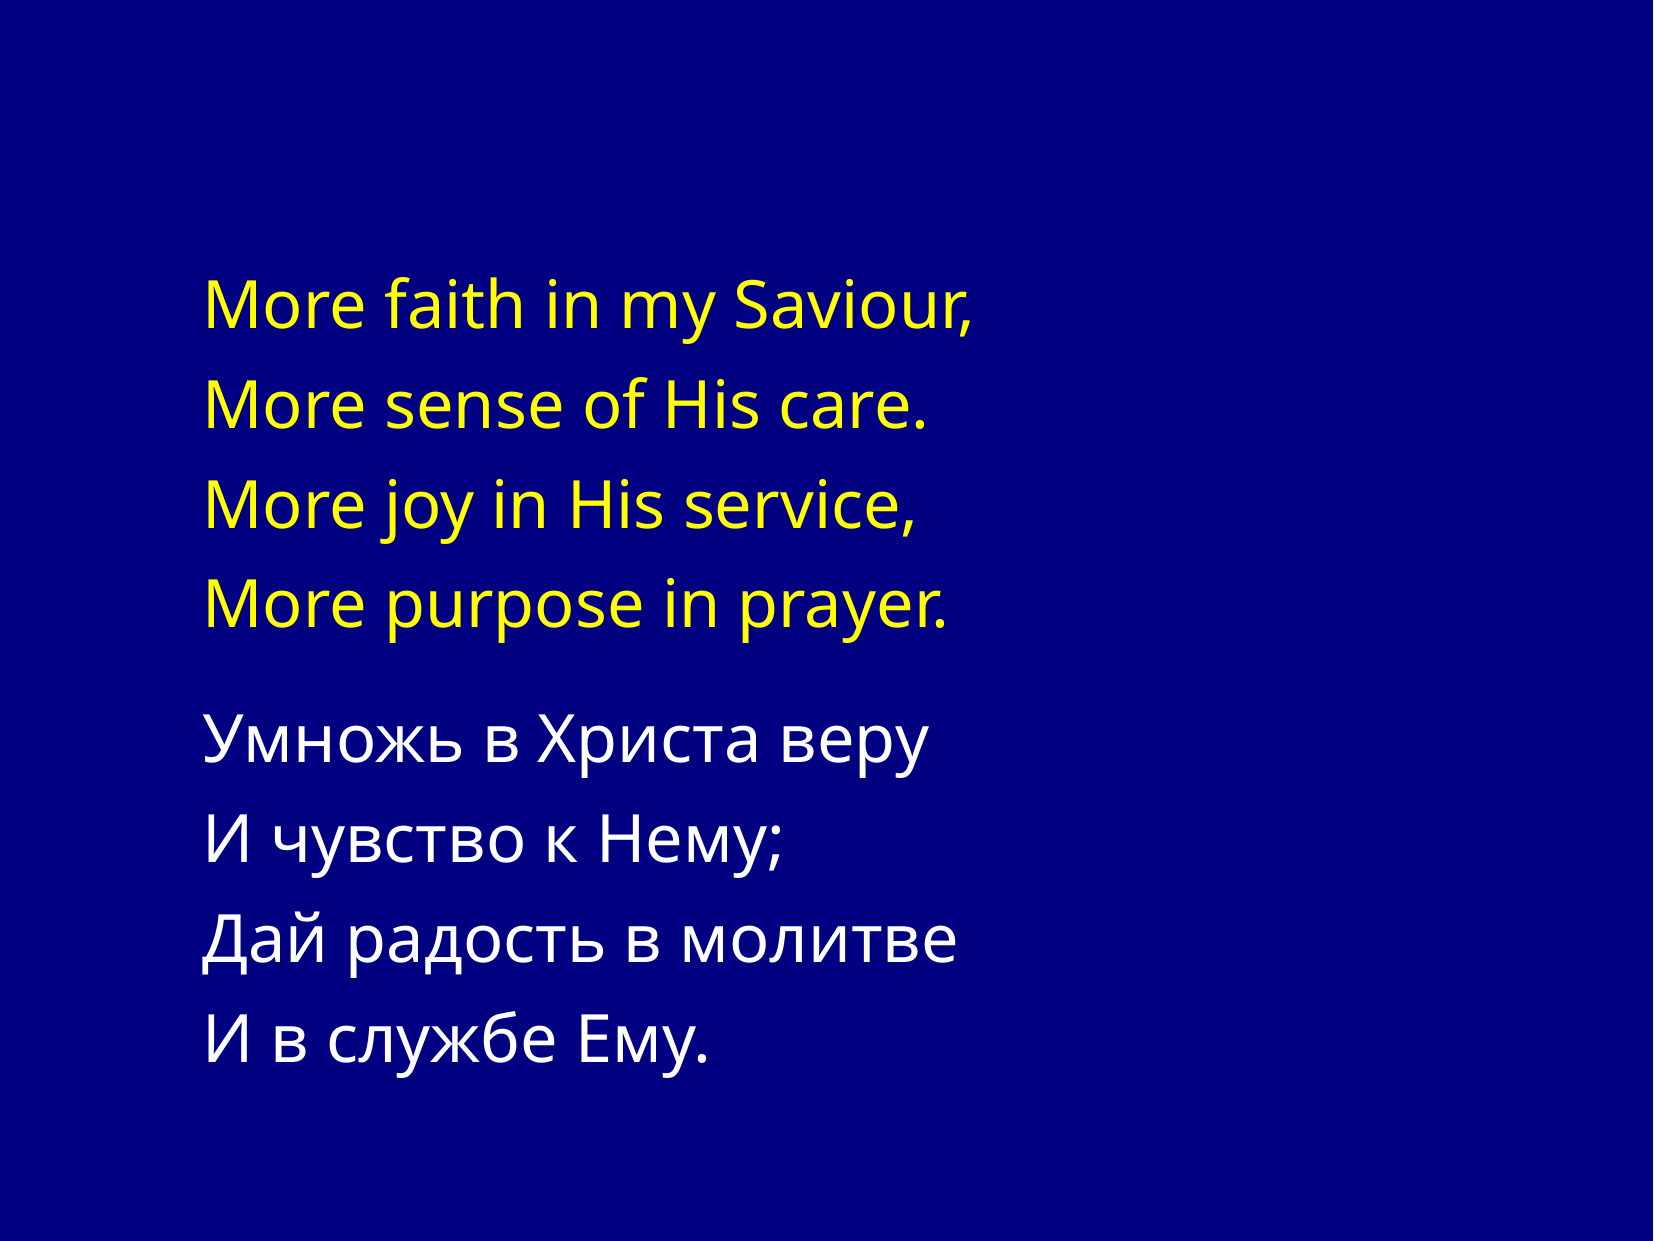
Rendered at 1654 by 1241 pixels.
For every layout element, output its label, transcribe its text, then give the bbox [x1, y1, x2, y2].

text_box More faith in my Saviour, More sense of His care. More joy in His service, More purpose in prayer. [75, 150, 1576, 638]
text_box Умножь в Христа веру И чувство к Нему; Дай радость в молитве И в службе Ему. [75, 675, 1576, 1163]
